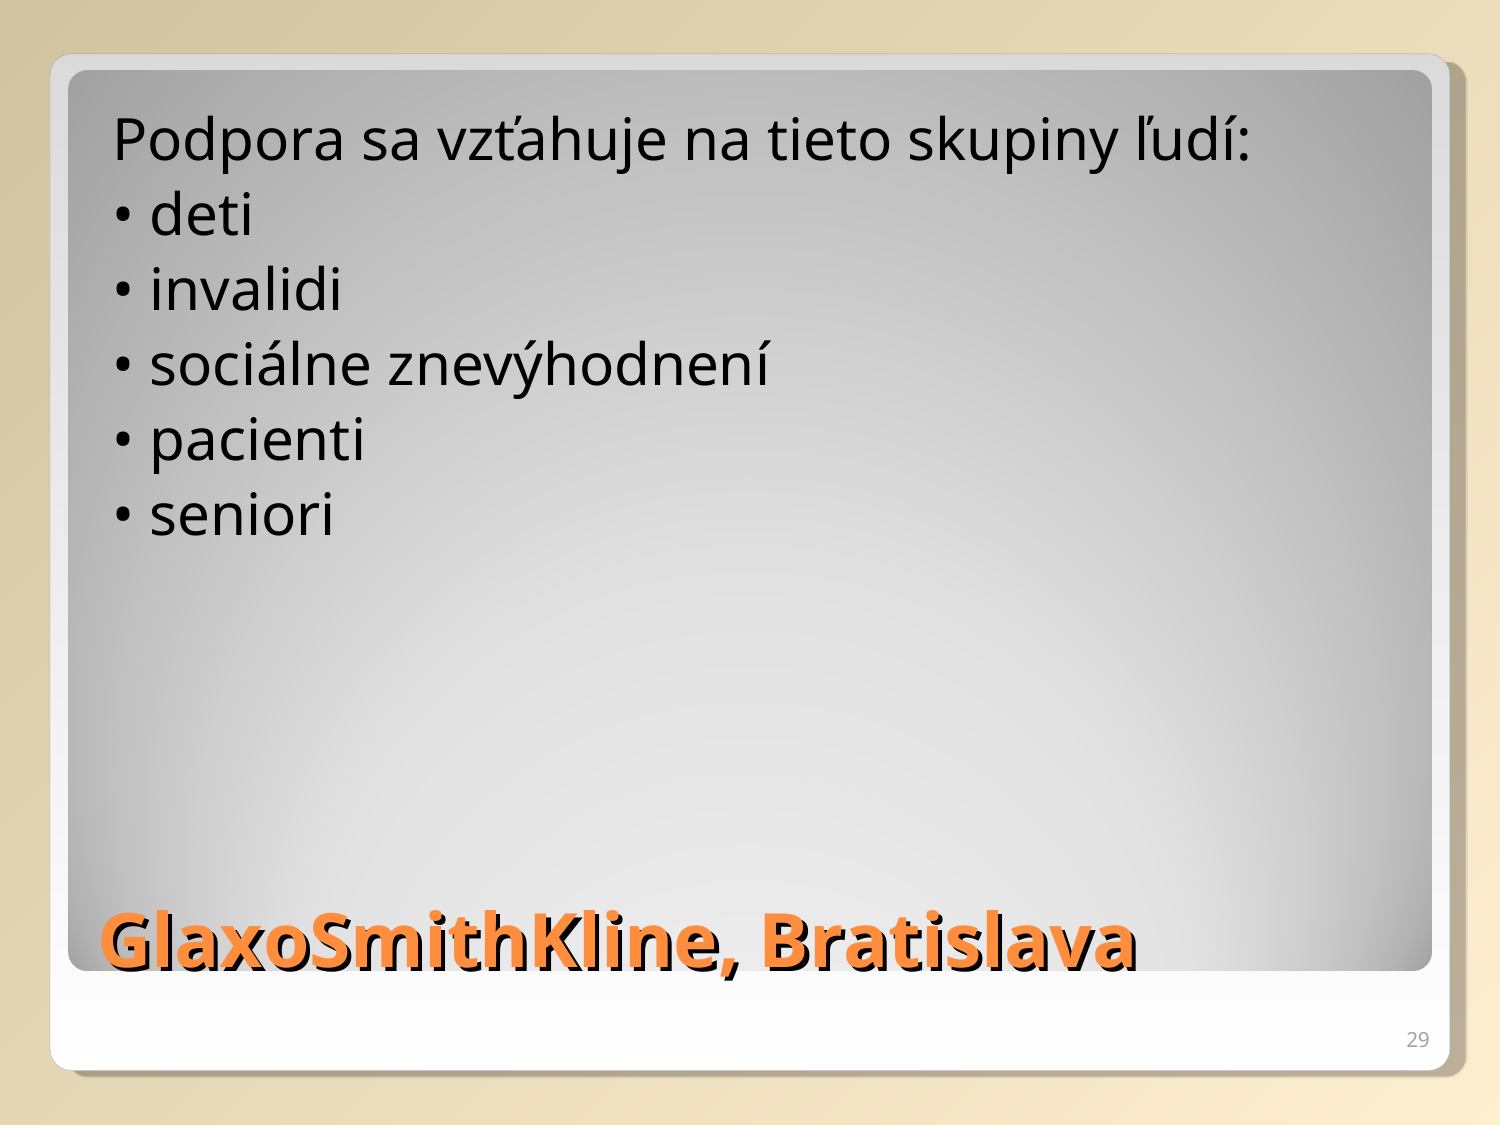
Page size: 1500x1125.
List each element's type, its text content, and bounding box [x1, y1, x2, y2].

picture [67, 69, 1433, 972]
text_box <number> [1369, 1002, 1445, 1063]
list Podpora sa vzťahuje na tieto skupiny ľudí: • deti • invalidi • sociálne znevýhodnení • pacienti • seniori [82, 86, 1426, 774]
title GlaxoSmithKline, Bratislava [82, 817, 1426, 991]
